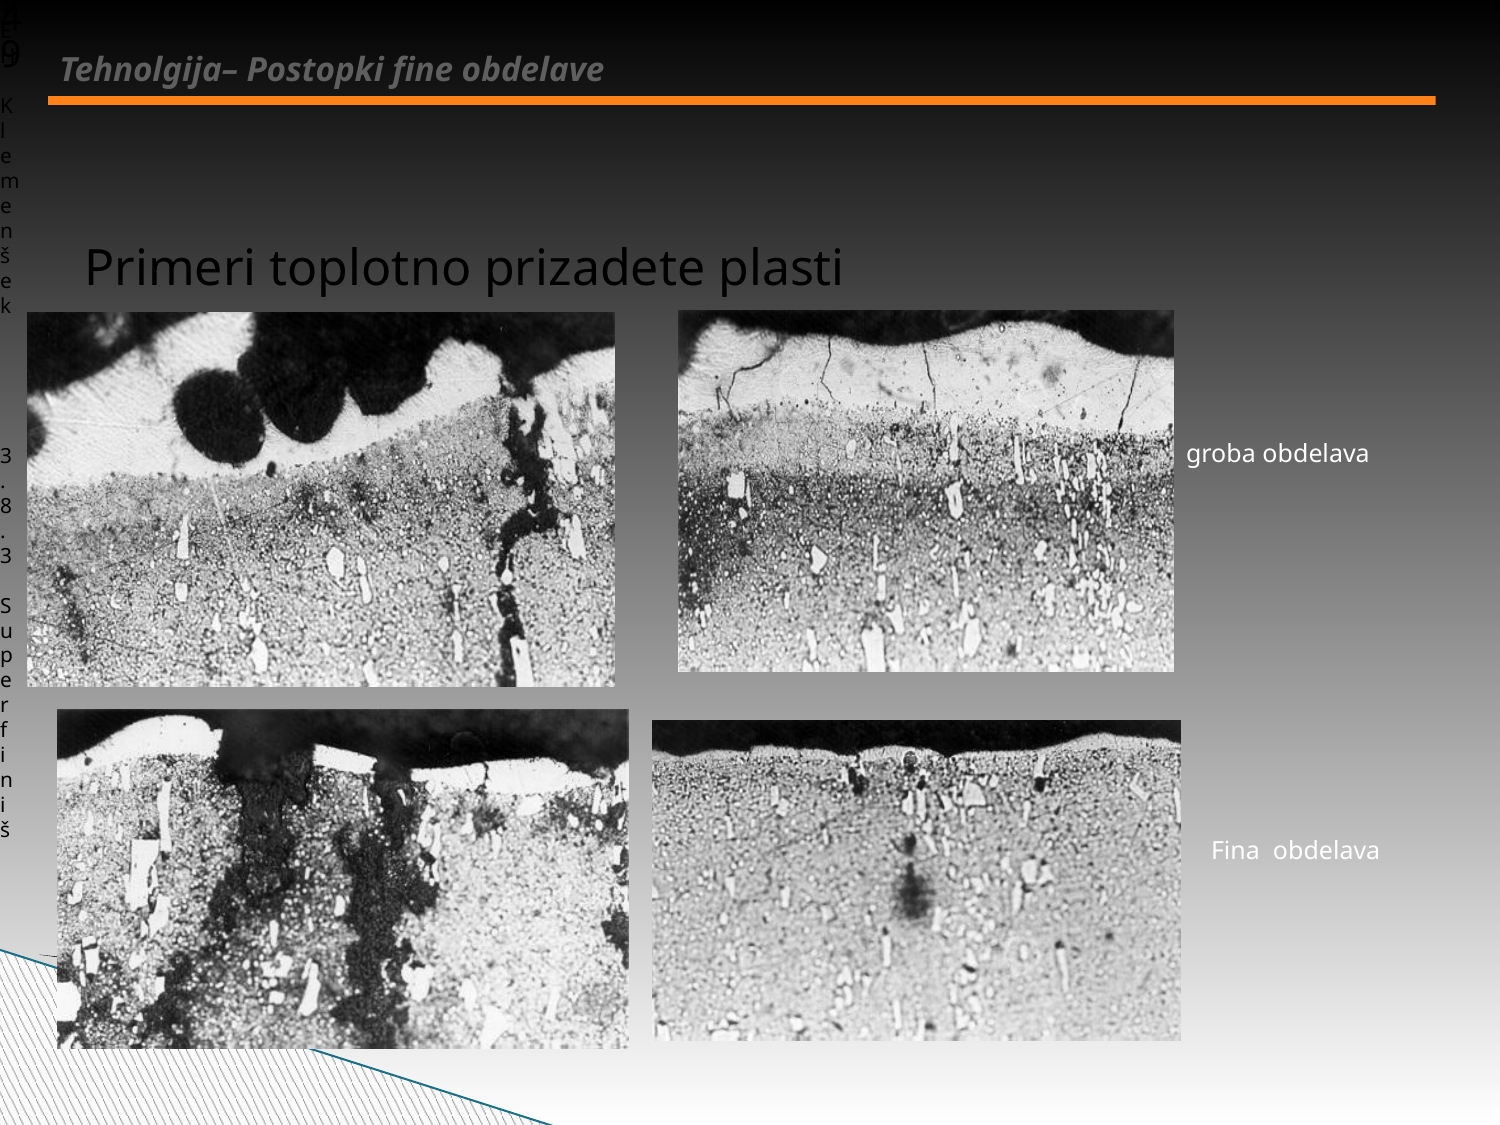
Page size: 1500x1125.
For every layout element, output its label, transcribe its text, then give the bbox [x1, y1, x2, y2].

text_box groba obdelava [1171, 370, 1428, 476]
picture [27, 312, 615, 687]
picture [652, 720, 1181, 1041]
text_box Primeri toplotno prizadete plasti [69, 167, 1256, 303]
picture [678, 310, 1174, 673]
picture [0, 709, 629, 1125]
text_box Fina obdelava [1196, 767, 1453, 873]
